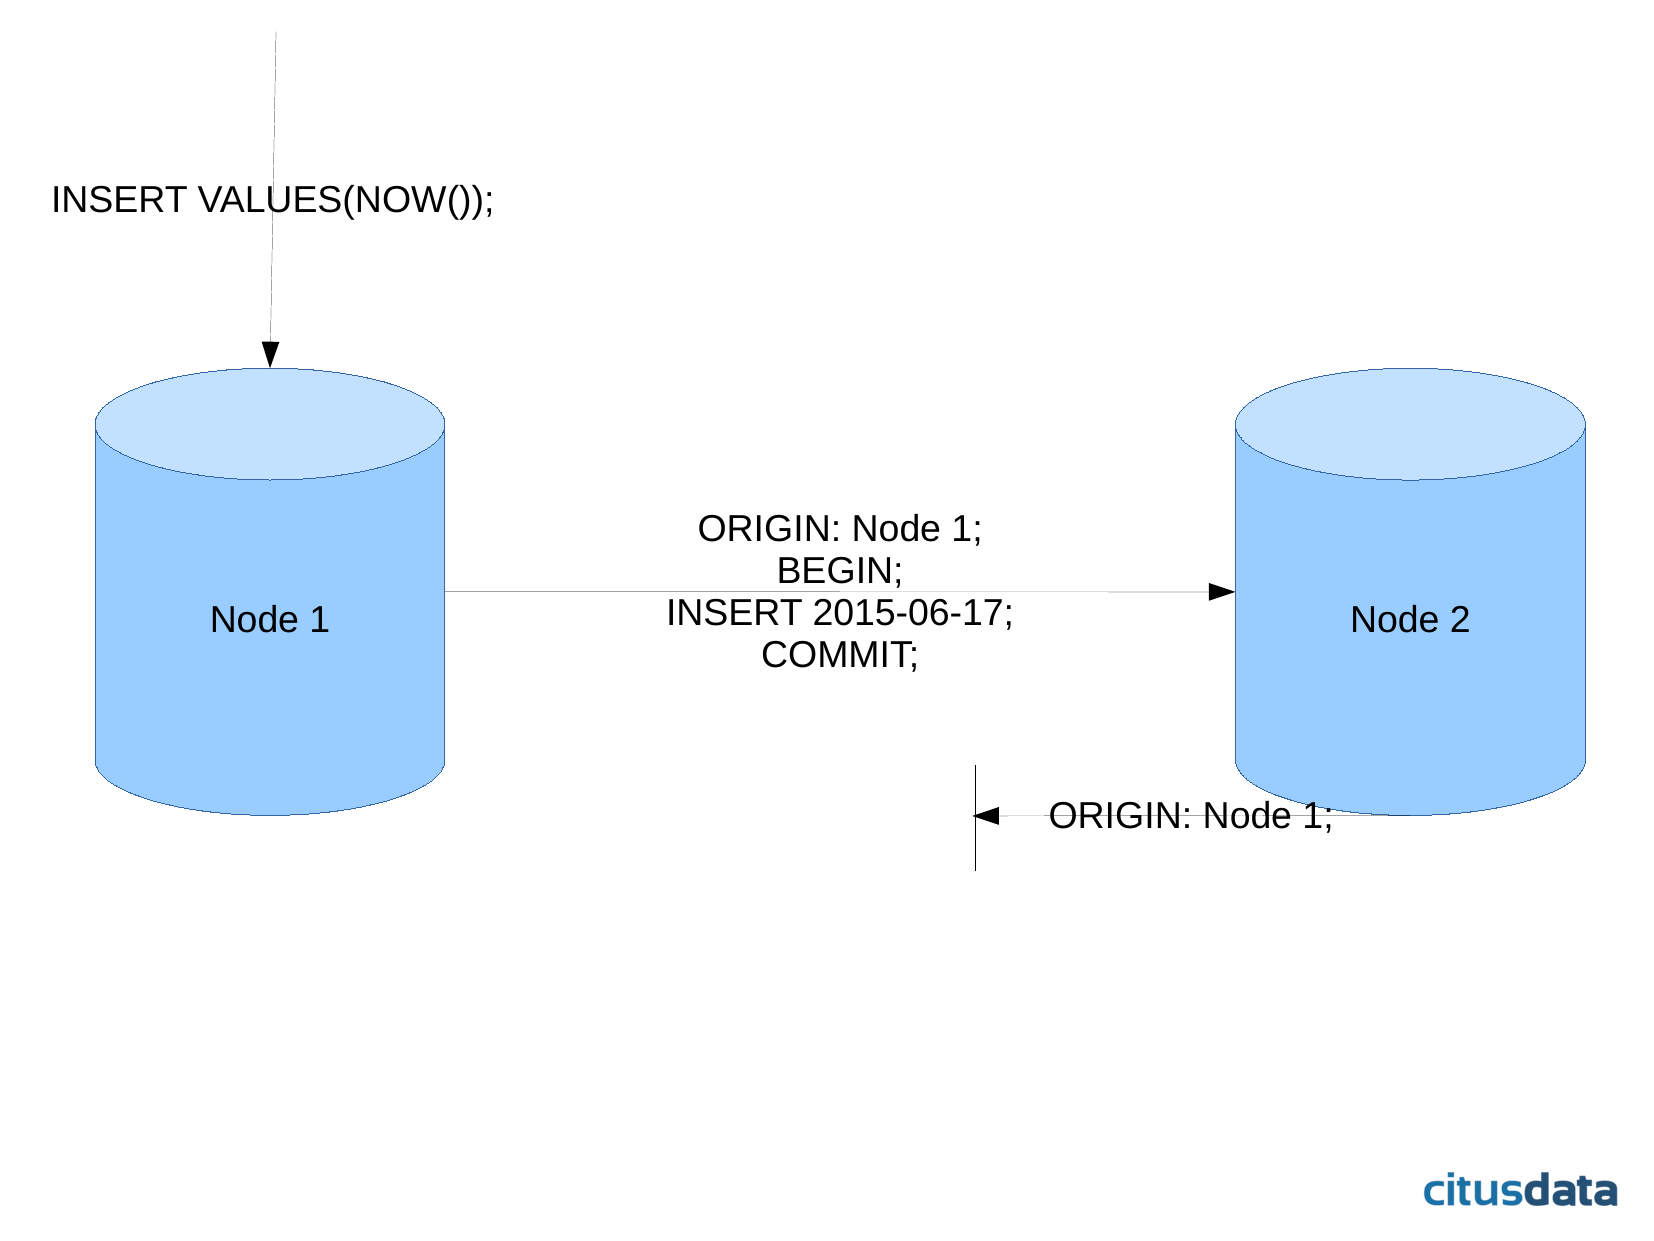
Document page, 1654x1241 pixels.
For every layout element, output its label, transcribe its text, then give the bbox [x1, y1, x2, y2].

text_box Node 1 [95, 430, 445, 816]
text_box Node 2 [1235, 428, 1586, 816]
picture [1420, 1167, 1622, 1209]
